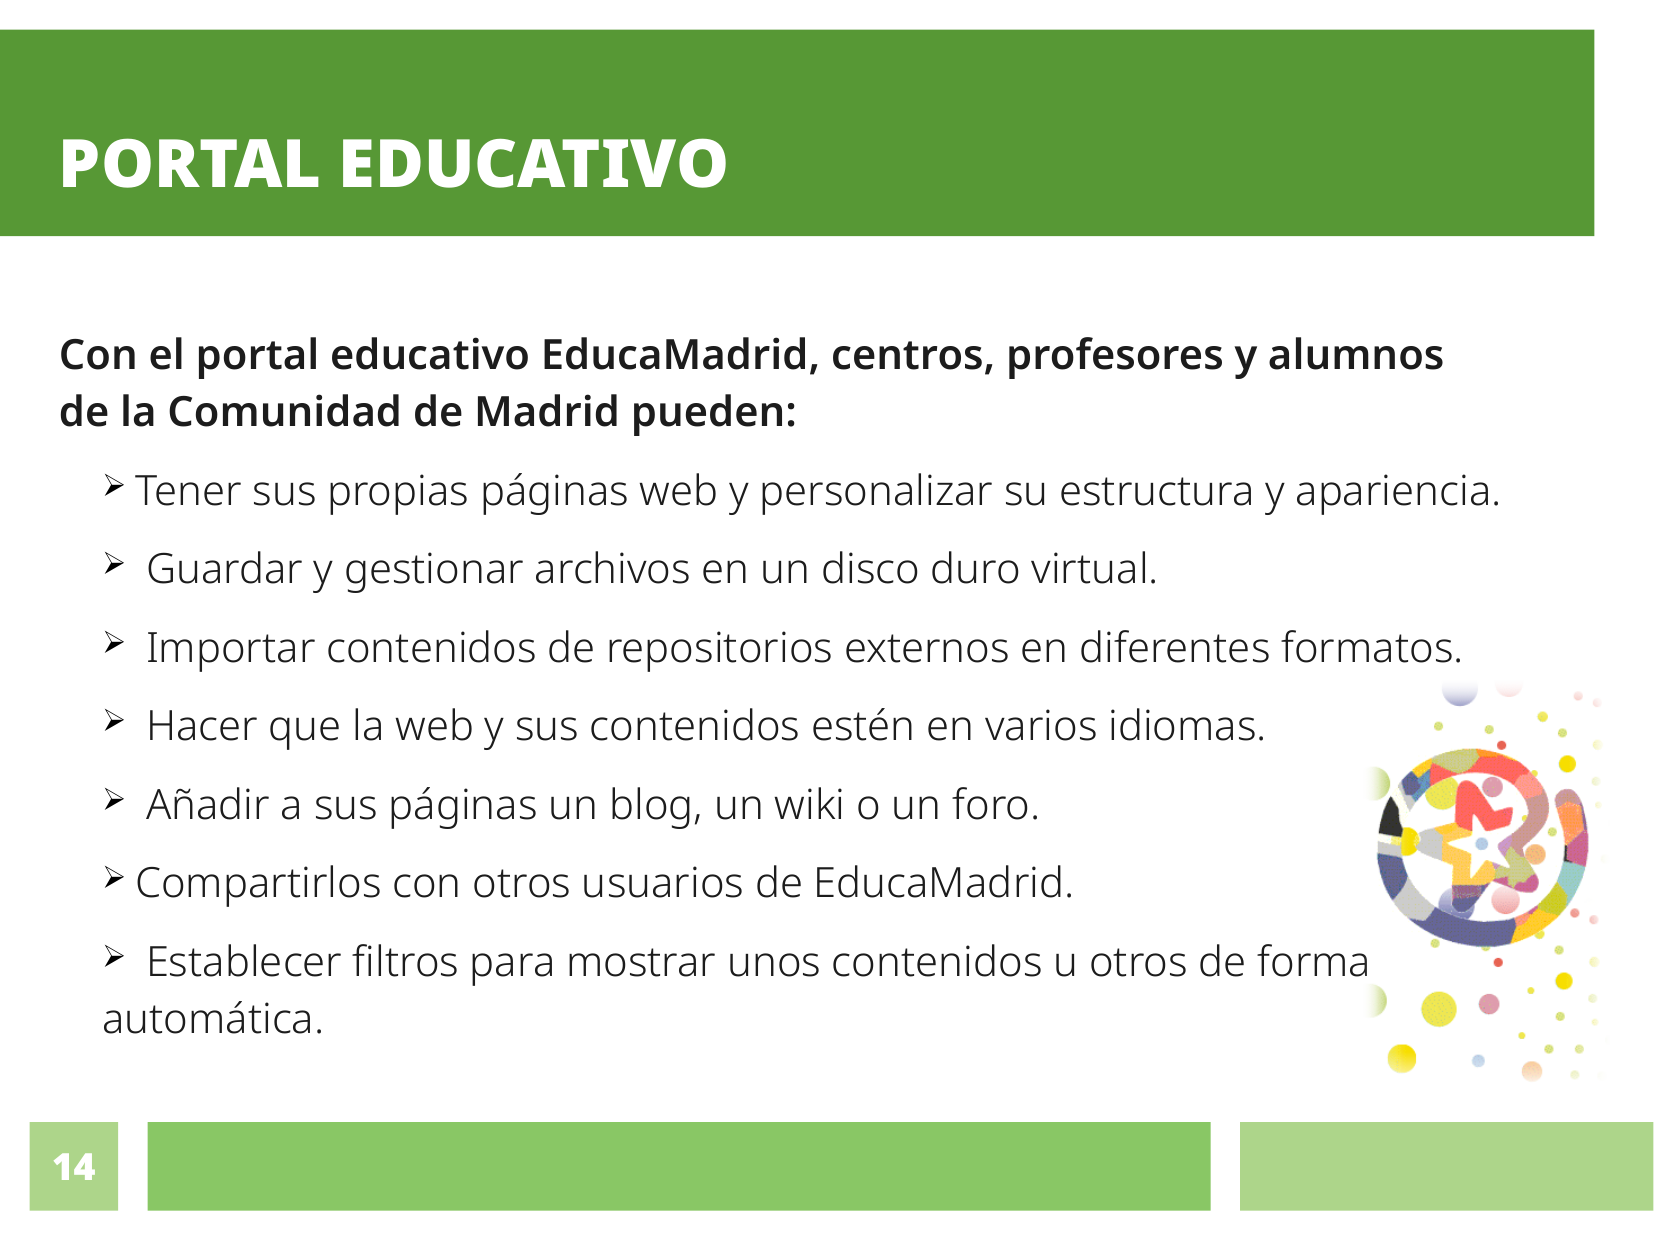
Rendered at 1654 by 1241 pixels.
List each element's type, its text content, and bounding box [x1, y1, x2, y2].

list Con el portal educativo EducaMadrid, centros, profesores y alumnos de la Comunidad de Madrid pueden: Tener sus propias páginas web y personalizar su estructura y apariencia. Guardar y gestionar archivos en un disco duro virtual. Importar contenidos de repositorios externos en diferentes formatos. Hacer que la web y sus contenidos estén en varios idiomas. Añadir a sus páginas un blog, un wiki o un foro. Compartirlos con otros usuarios de EducaMadrid. Establecer filtros para mostrar unos contenidos u otros de forma automática. [59, 324, 1506, 1093]
picture [1362, 679, 1611, 1093]
title PORTAL EDUCATIVO [59, 59, 1595, 207]
